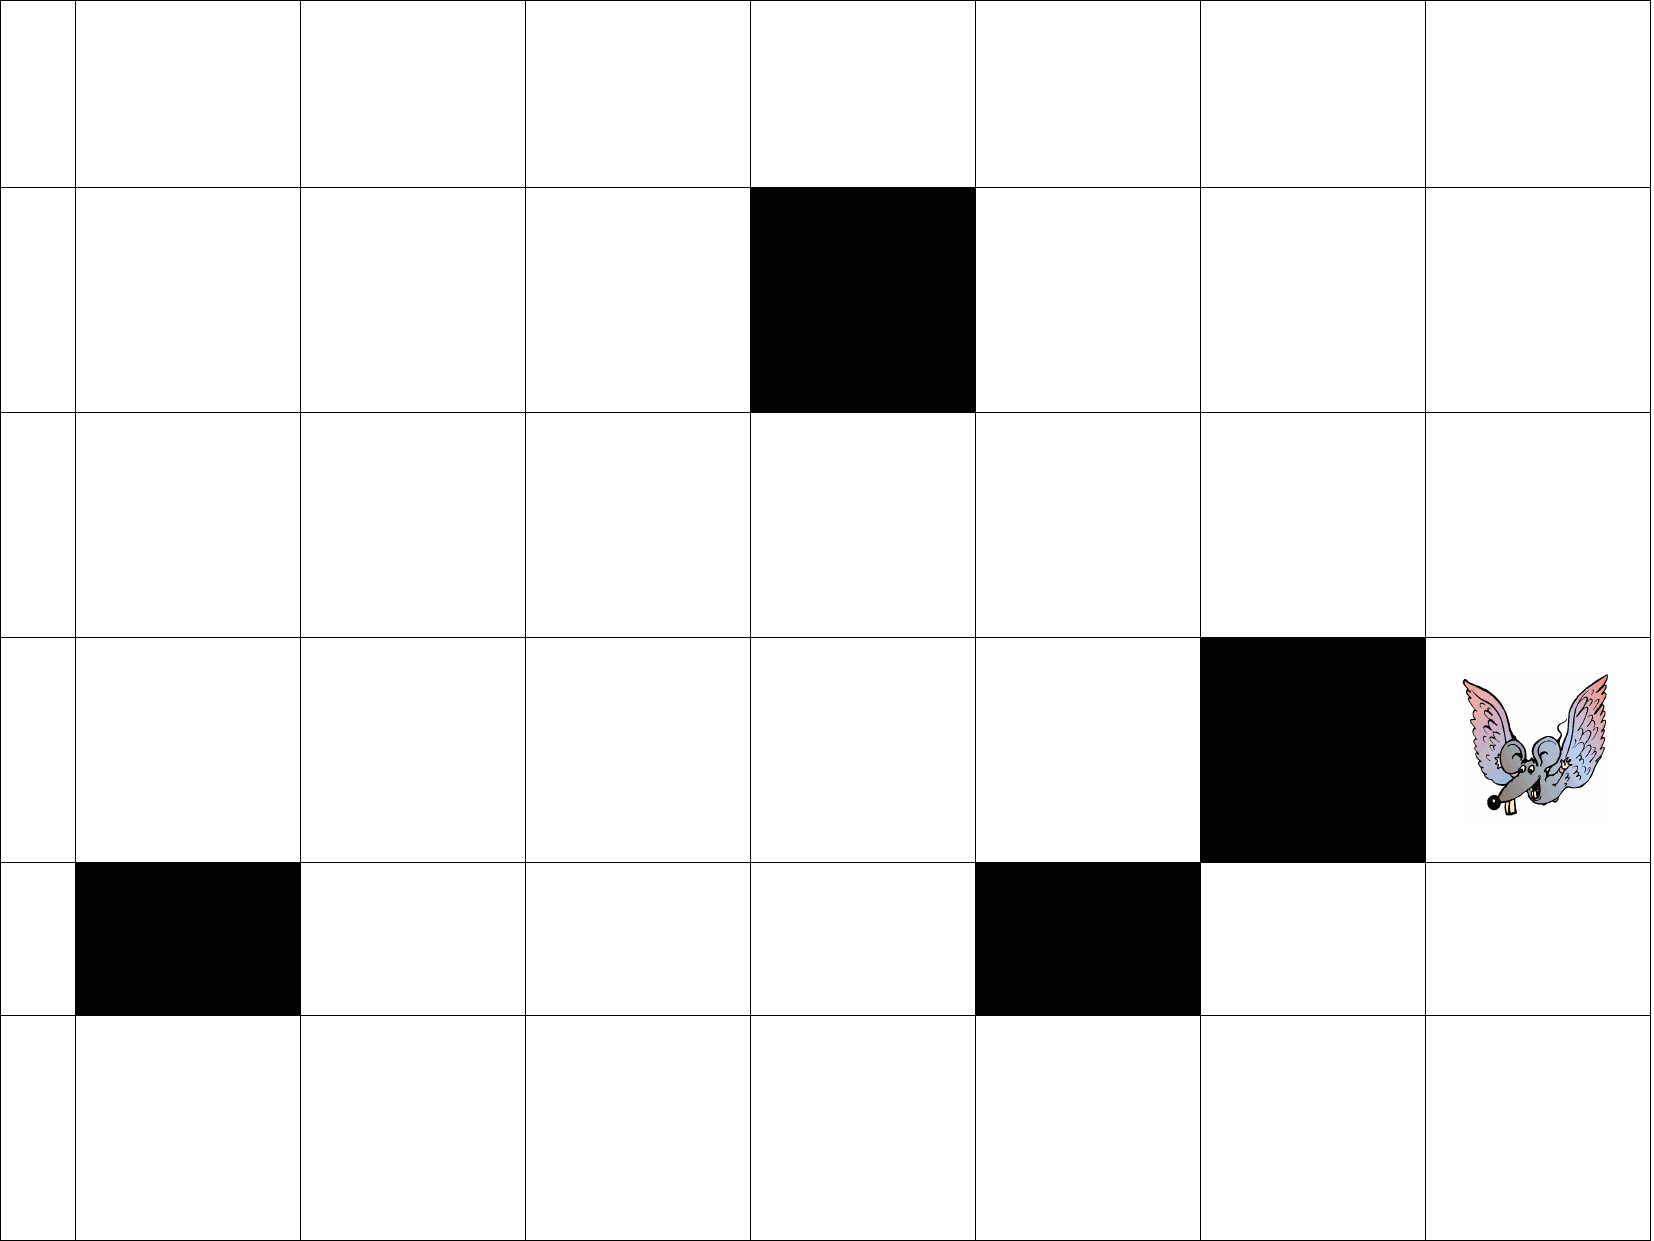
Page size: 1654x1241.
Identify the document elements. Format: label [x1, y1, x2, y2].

text_box [0, 0, 1651, 1241]
picture [1462, 674, 1608, 826]
